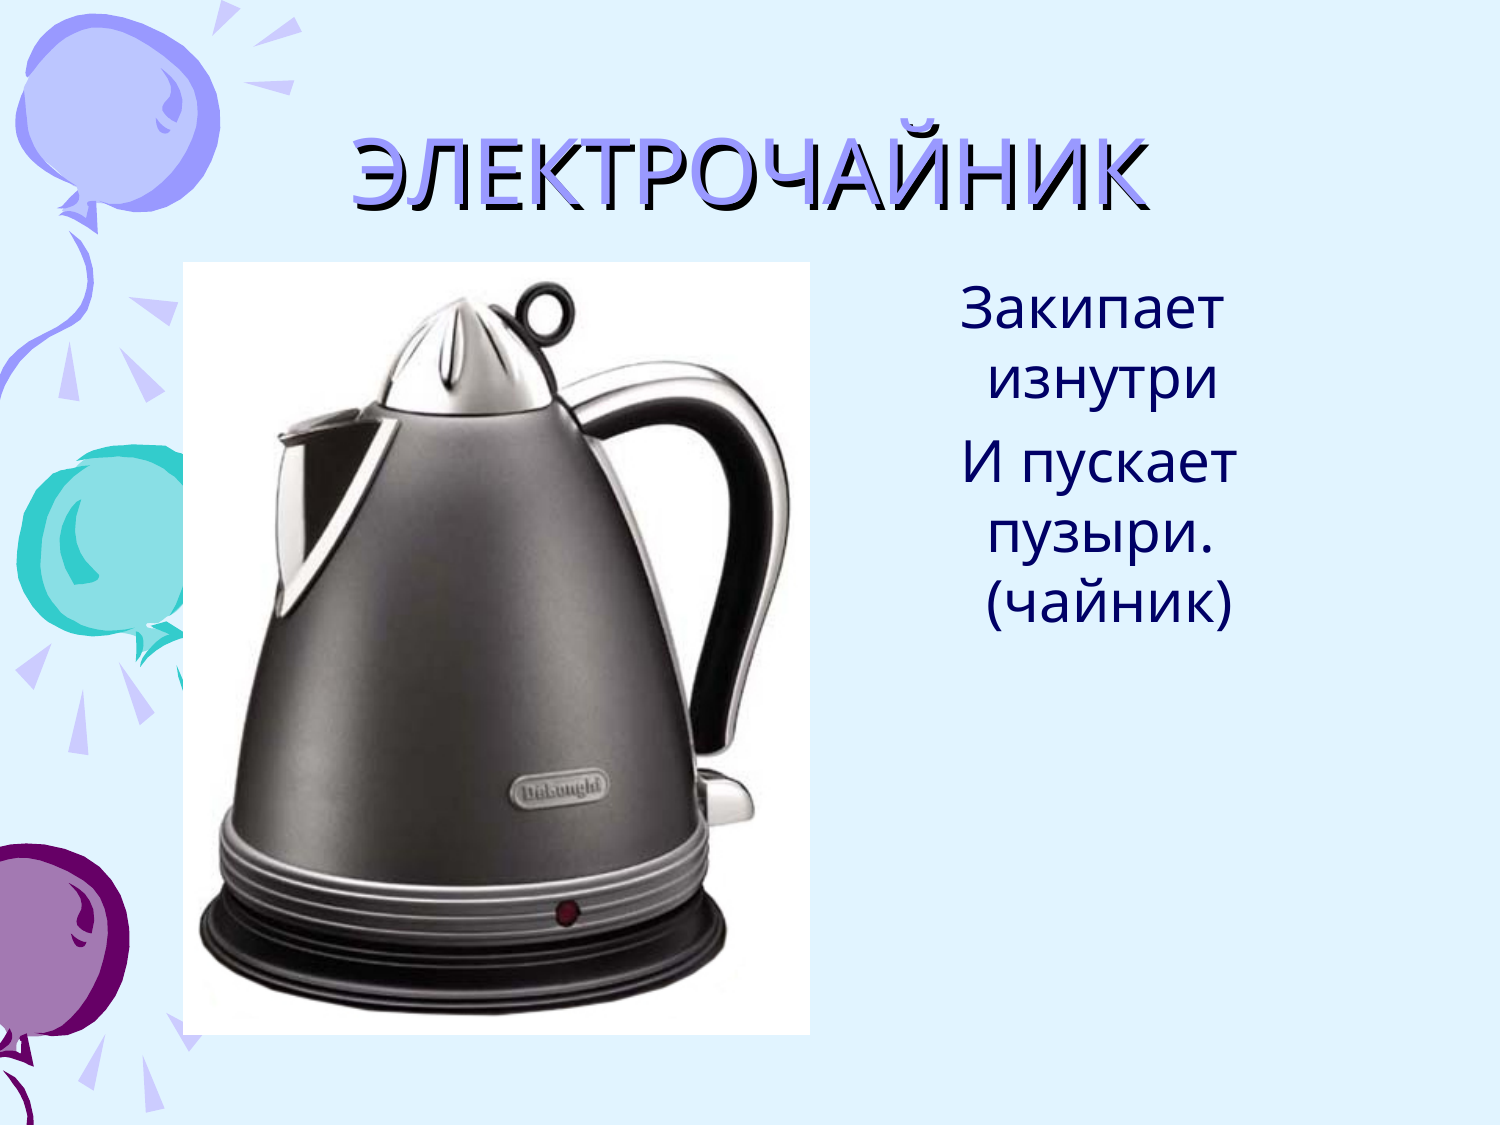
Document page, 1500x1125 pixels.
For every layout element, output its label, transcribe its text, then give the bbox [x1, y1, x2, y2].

title ЭЛЕКТРОЧАЙНИК [72, 16, 1426, 233]
picture [183, 262, 810, 1035]
list Закипает изнутри И пускает пузыри. (чайник) [915, 262, 1426, 994]
